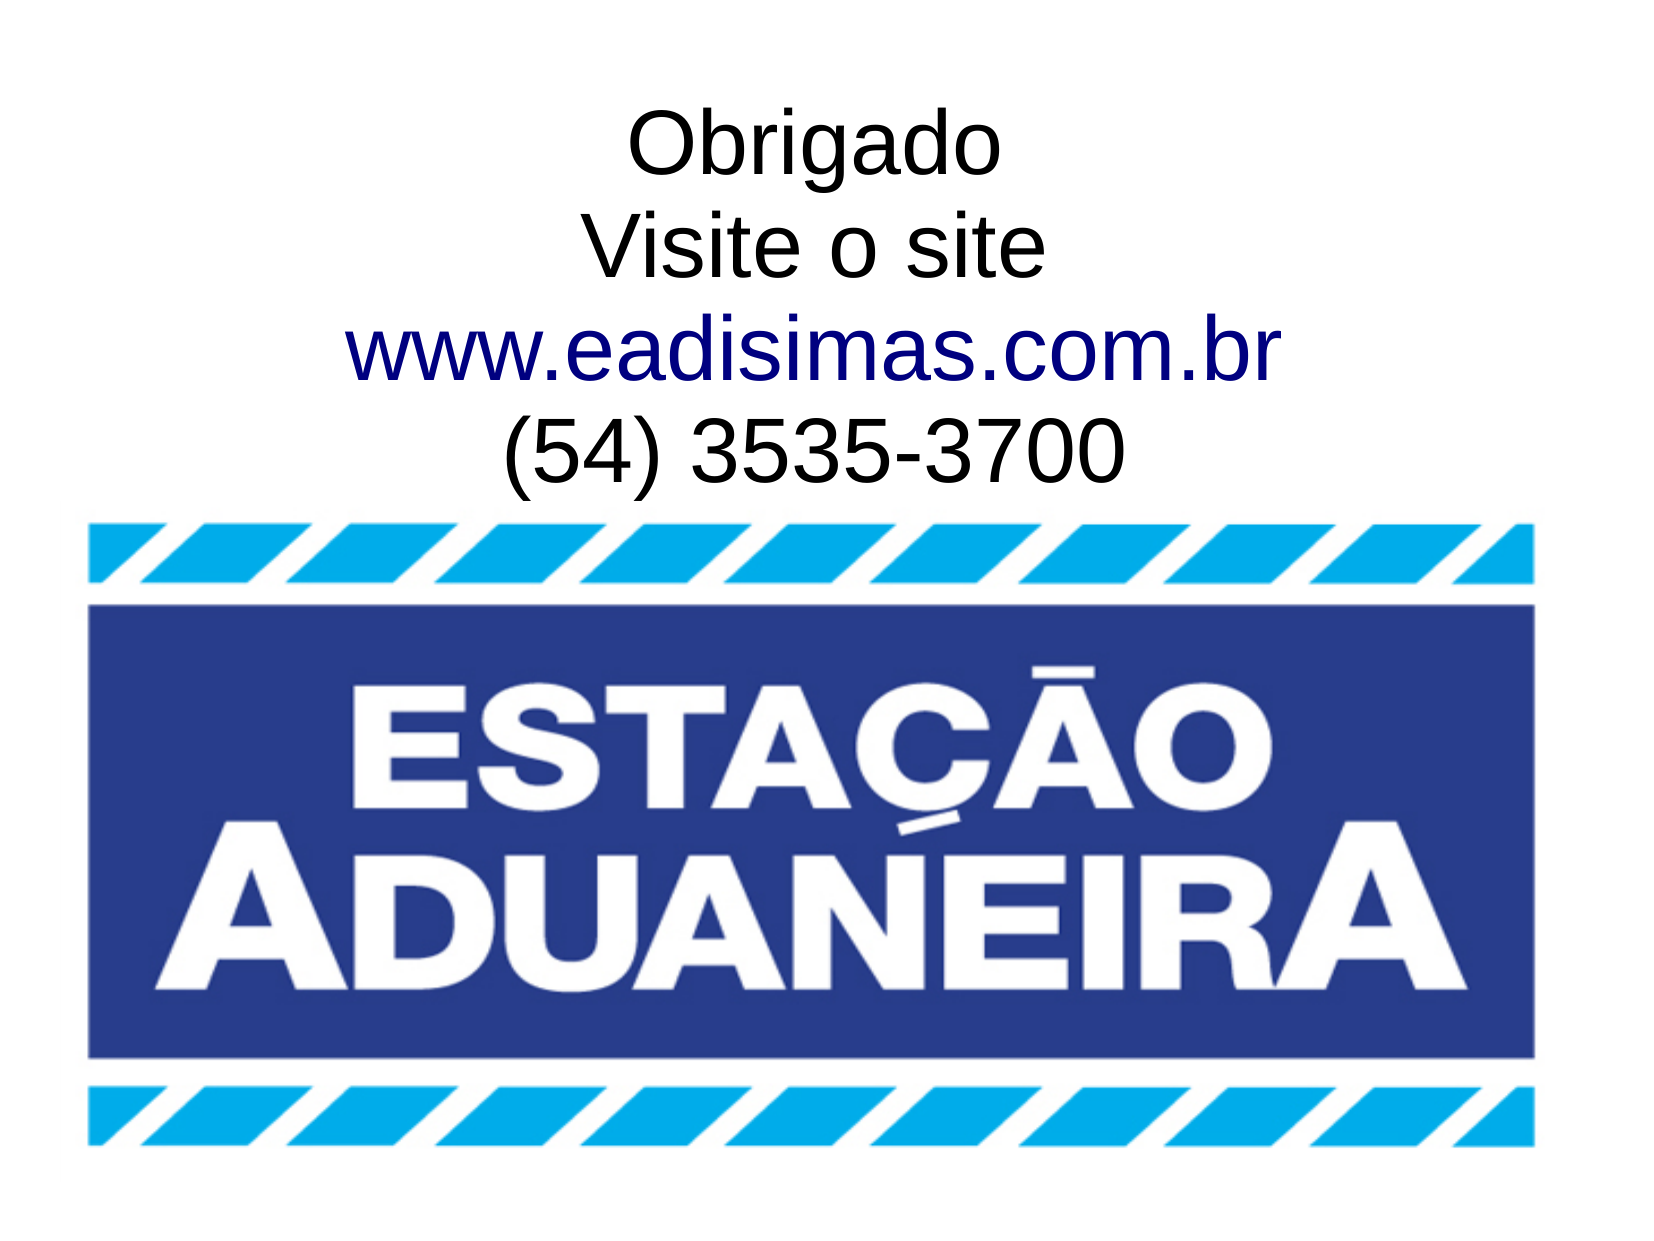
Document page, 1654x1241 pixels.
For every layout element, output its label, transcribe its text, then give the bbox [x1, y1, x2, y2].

title Obrigado Visite o site www.eadisimas.com.br (54) 3535-3700 [59, 0, 1571, 810]
picture [59, 501, 1565, 1182]
